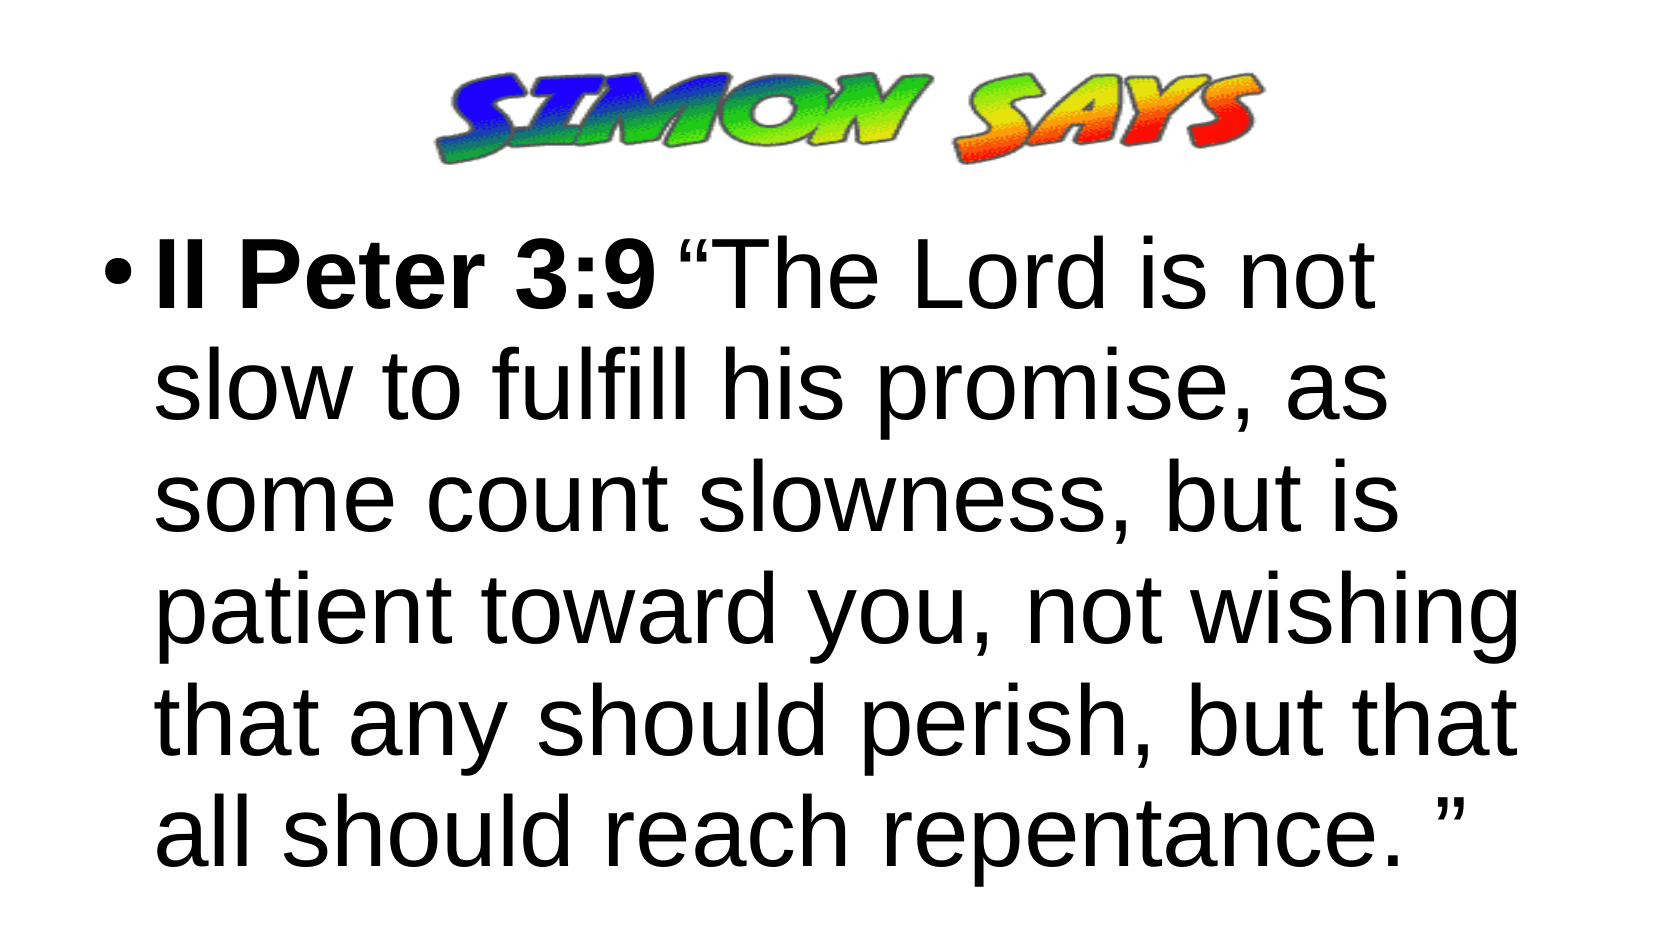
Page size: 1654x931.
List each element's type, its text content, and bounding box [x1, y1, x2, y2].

list II Peter 3:9 “The Lord is not slow to fulfill his promise, as some count slowness, but is patient toward you, not wishing that any should perish, but that all should reach repentance. ” [82, 217, 1571, 916]
picture [360, 37, 1351, 184]
